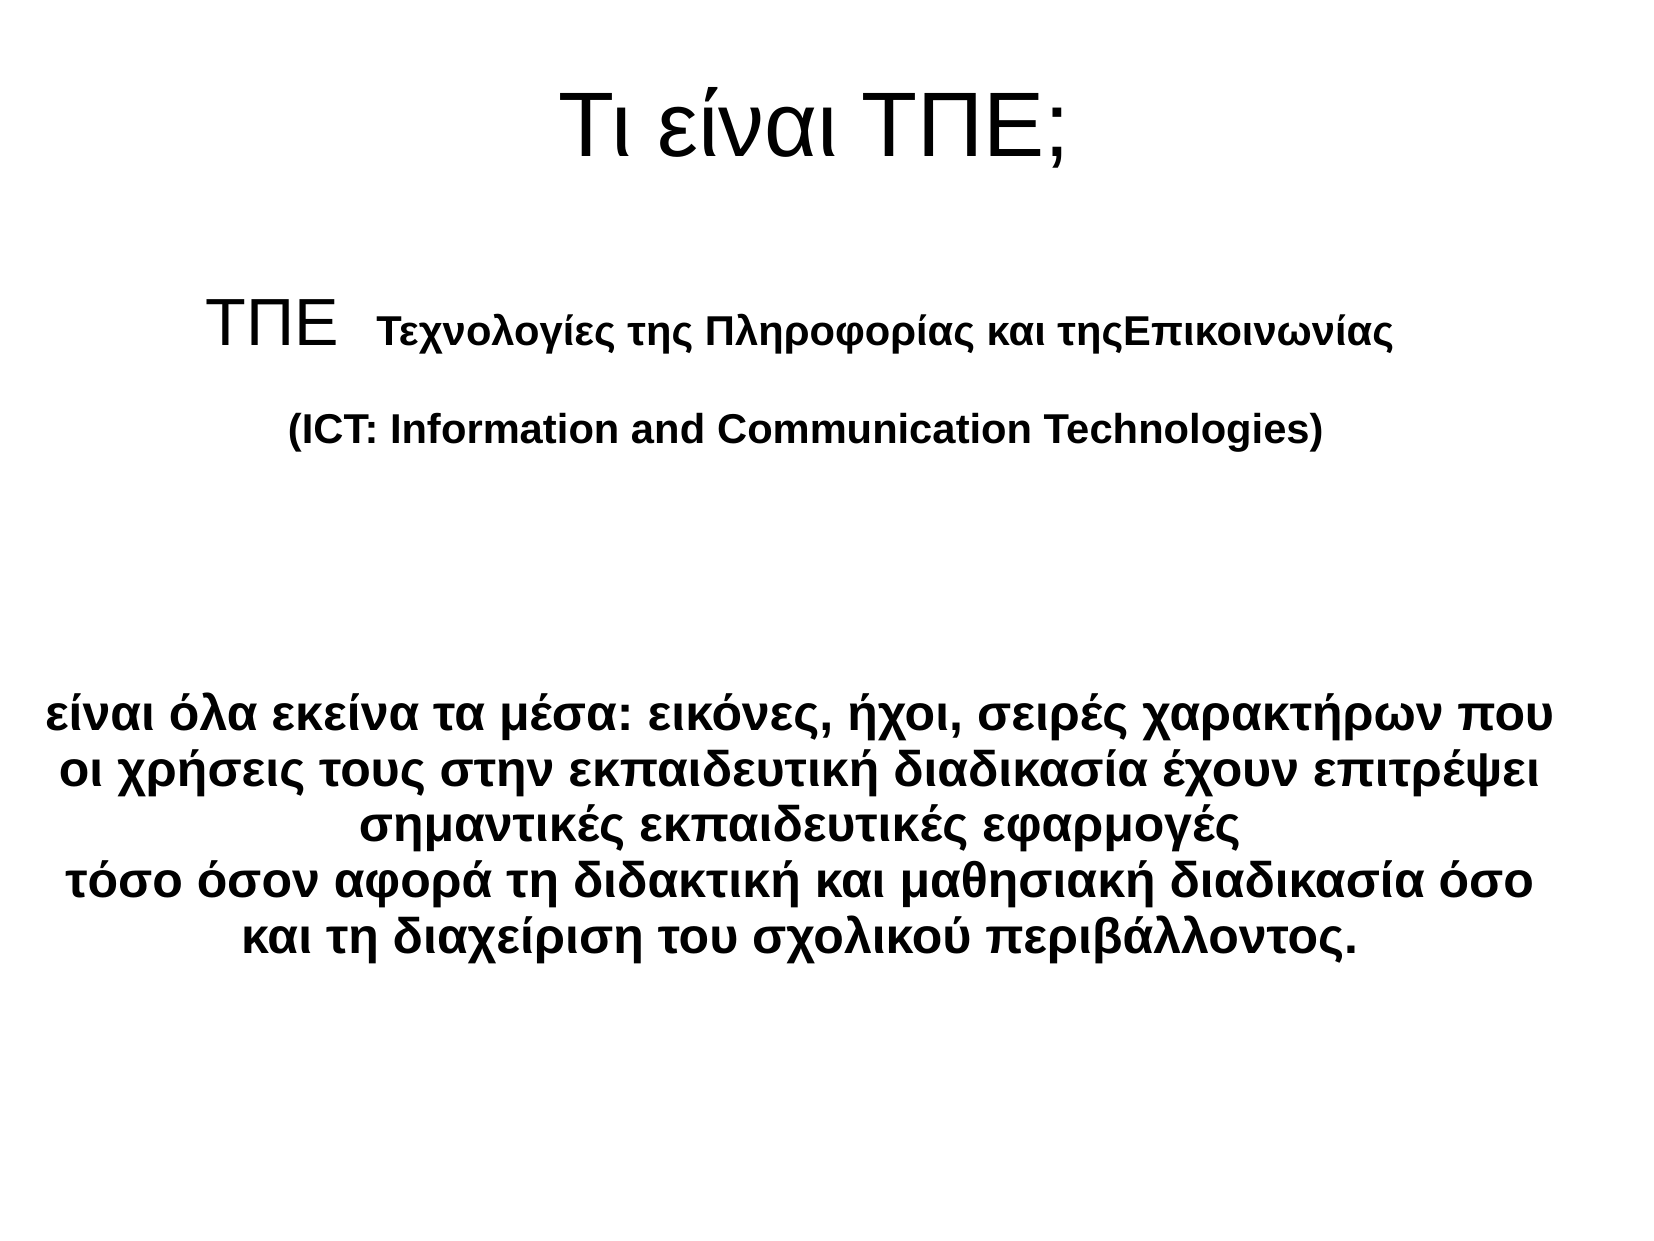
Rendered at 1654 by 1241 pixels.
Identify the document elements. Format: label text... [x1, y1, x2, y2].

subtitle ΤΠΕ Τεχνολογίες της Πληροφορίας και τηςΕπικοινωνίας (ICT: Information and Communication Technologies) είναι όλα εκείνα τα μέσα: εικόνες, ήχοι, σειρές χαρακτήρων που οι χρήσεις τους στην εκπαιδευτική διαδικασία έχουν επιτρέψει σημαντικές εκπαιδευτικές εφαρμογές τόσο όσον αφορά τη διδακτική και μαθησιακή διαδικασία όσο και τη διαχείριση του σχολικού περιβάλλοντος. [29, 147, 1571, 1102]
title Τι είναι ΤΠΕ; [59, 0, 1571, 147]
